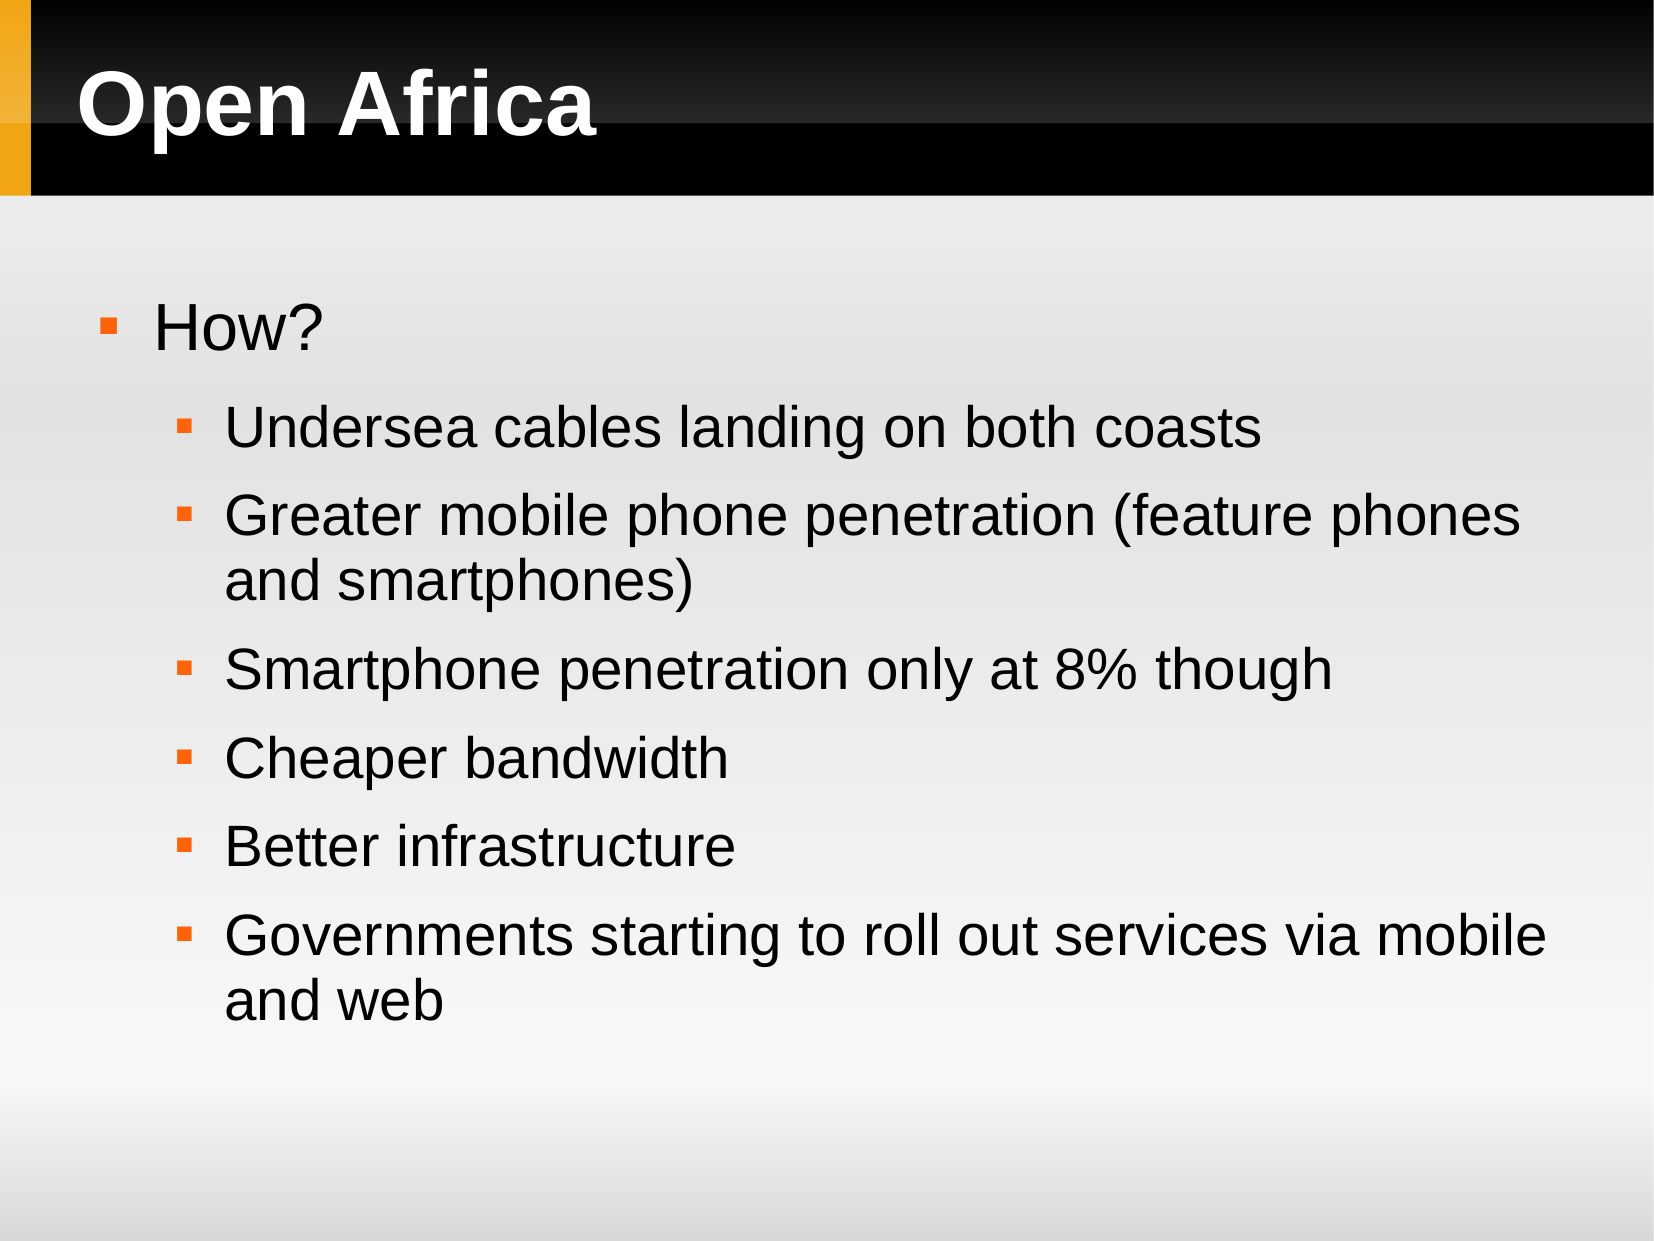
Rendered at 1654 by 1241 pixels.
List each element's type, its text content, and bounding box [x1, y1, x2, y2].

list How? Undersea cables landing on both coasts Greater mobile phone penetration (feature phones and smartphones) Smartphone penetration only at 8% though Cheaper bandwidth Better infrastructure Governments starting to roll out services via mobile and web [82, 290, 1571, 1109]
picture [0, 0, 1654, 1241]
title Open Africa [76, 0, 1565, 208]
